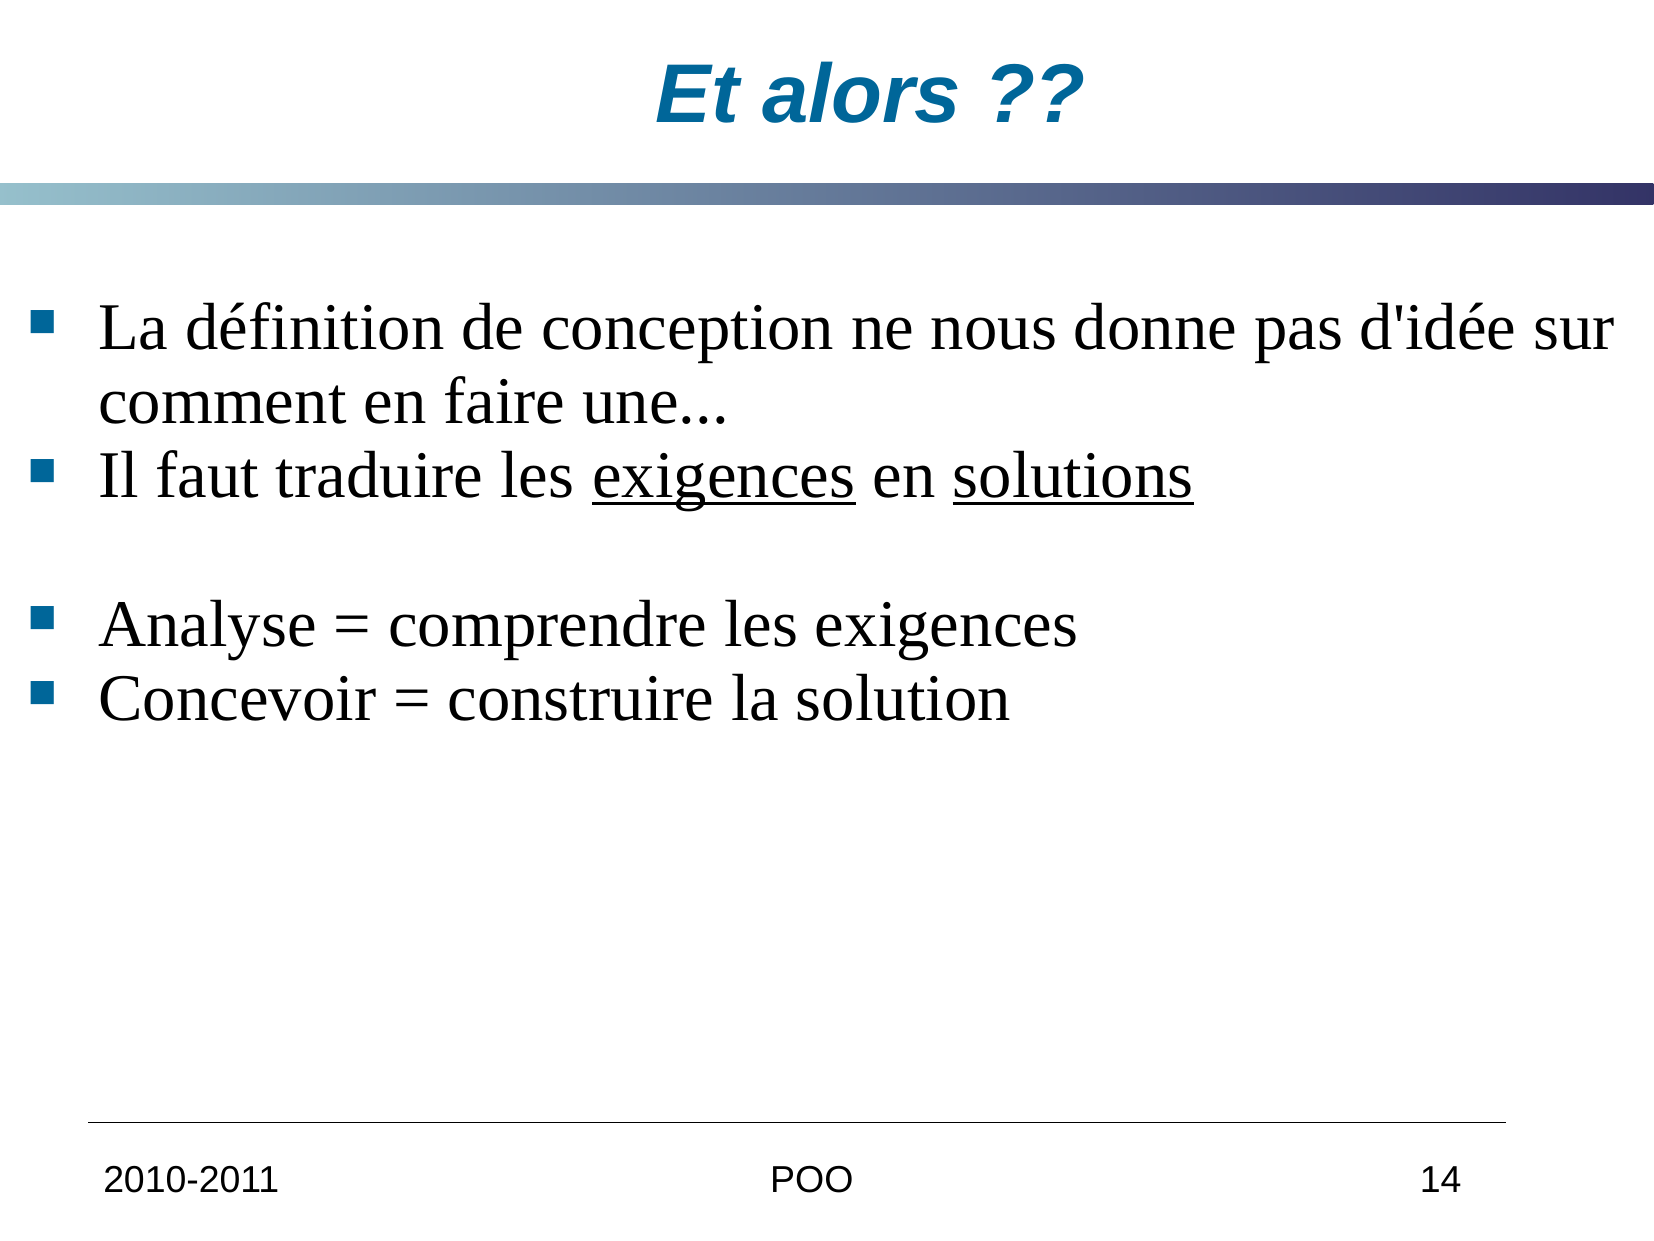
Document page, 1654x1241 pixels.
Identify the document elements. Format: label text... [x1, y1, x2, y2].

title Et alors ?? [236, 9, 1506, 178]
list La définition de conception ne nous donne pas d'idée sur comment en faire une... Il faut traduire les exigences en solutions Analyse = comprendre les exigences Concevoir = construire la solution [15, 290, 1639, 1208]
